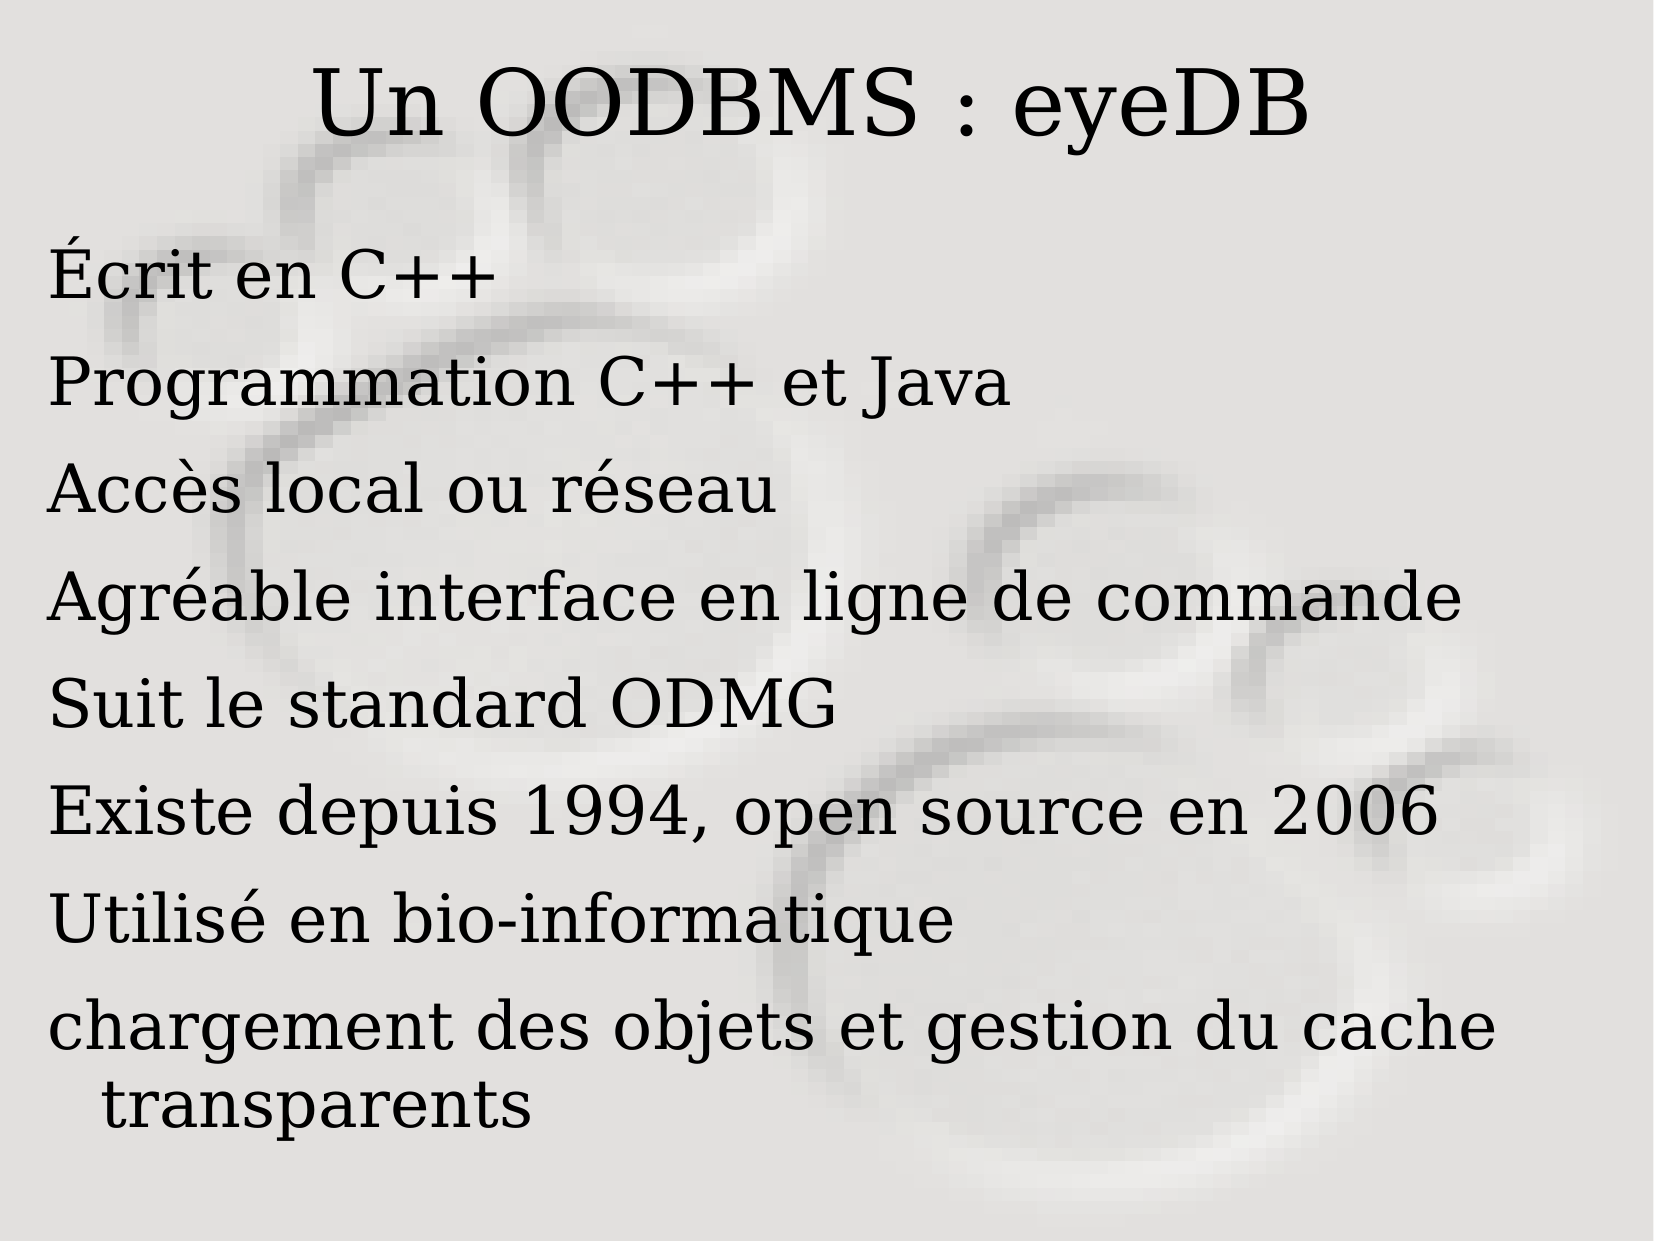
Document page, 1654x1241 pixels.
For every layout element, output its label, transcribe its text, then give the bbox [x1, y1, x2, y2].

list Écrit en C++ Programmation C++ et Java Accès local ou réseau Agréable interface en ligne de commande Suit le standard ODMG Existe depuis 1994, open source en 2006 Utilisé en bio-informatique chargement des objets et gestion du cache transparents [29, 236, 1595, 1152]
title Un OODBMS : eyeDB [29, 0, 1595, 208]
picture [0, 0, 1654, 1241]
